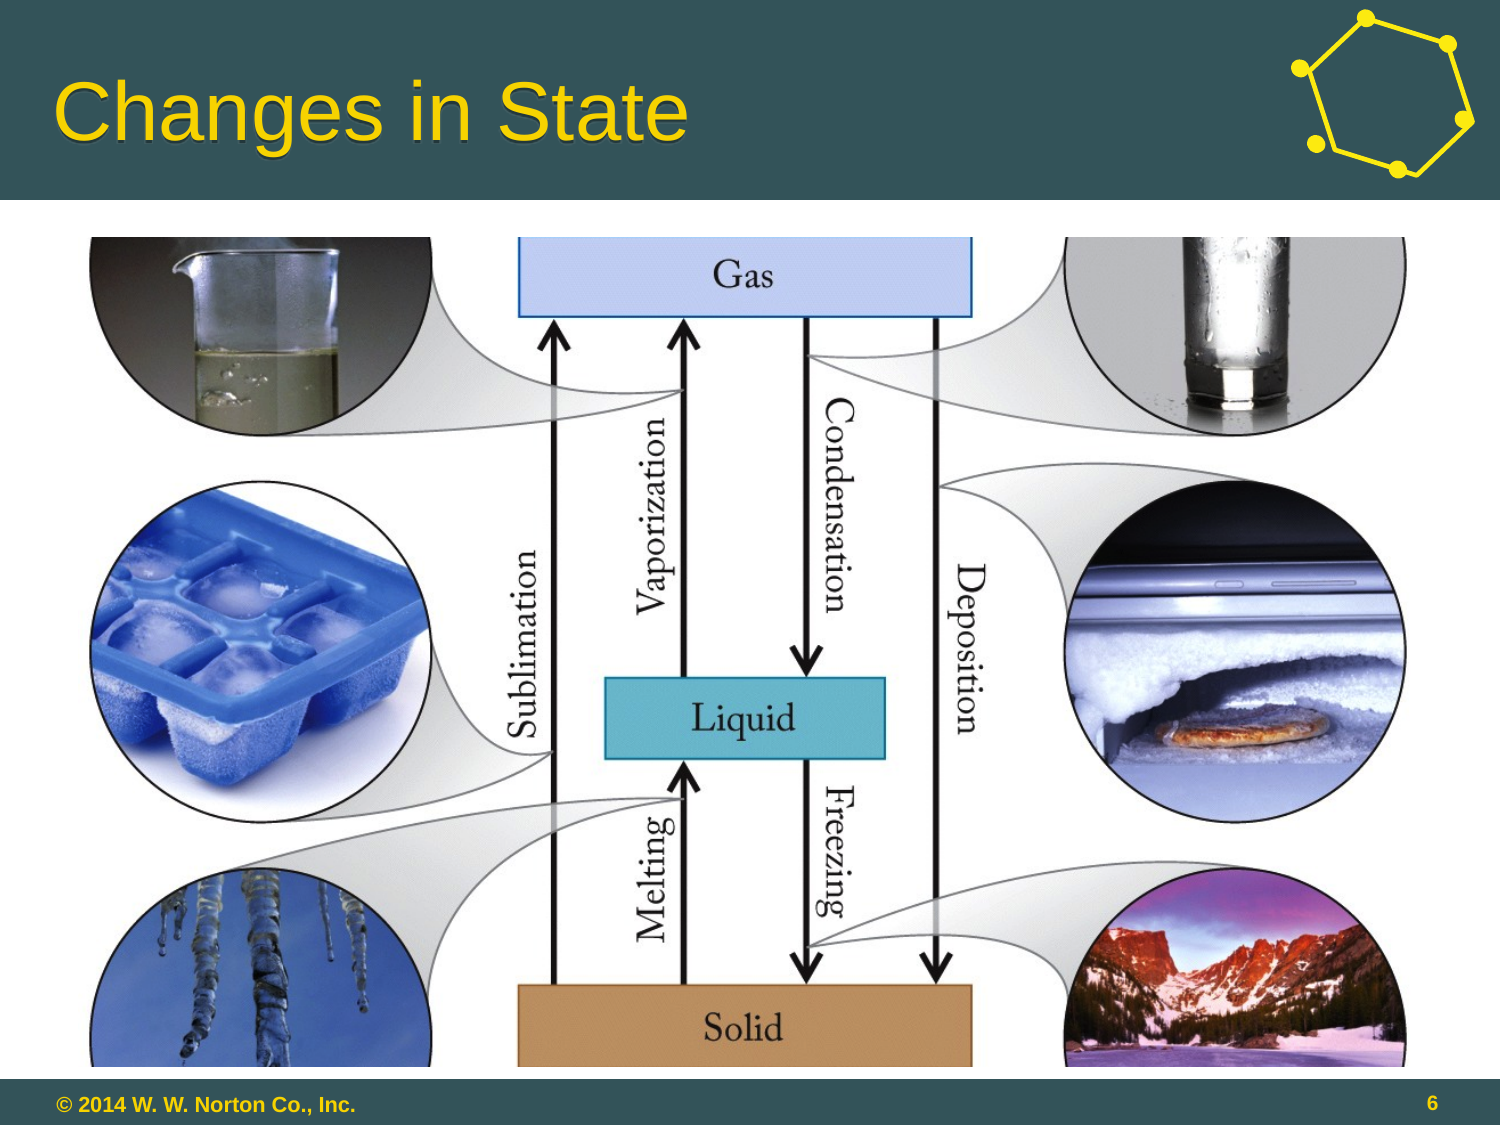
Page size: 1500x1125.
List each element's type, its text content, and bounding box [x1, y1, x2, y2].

picture [78, 237, 1416, 1067]
slide_number <number> [1411, 1086, 1468, 1119]
title Changes in State [37, 19, 1225, 195]
